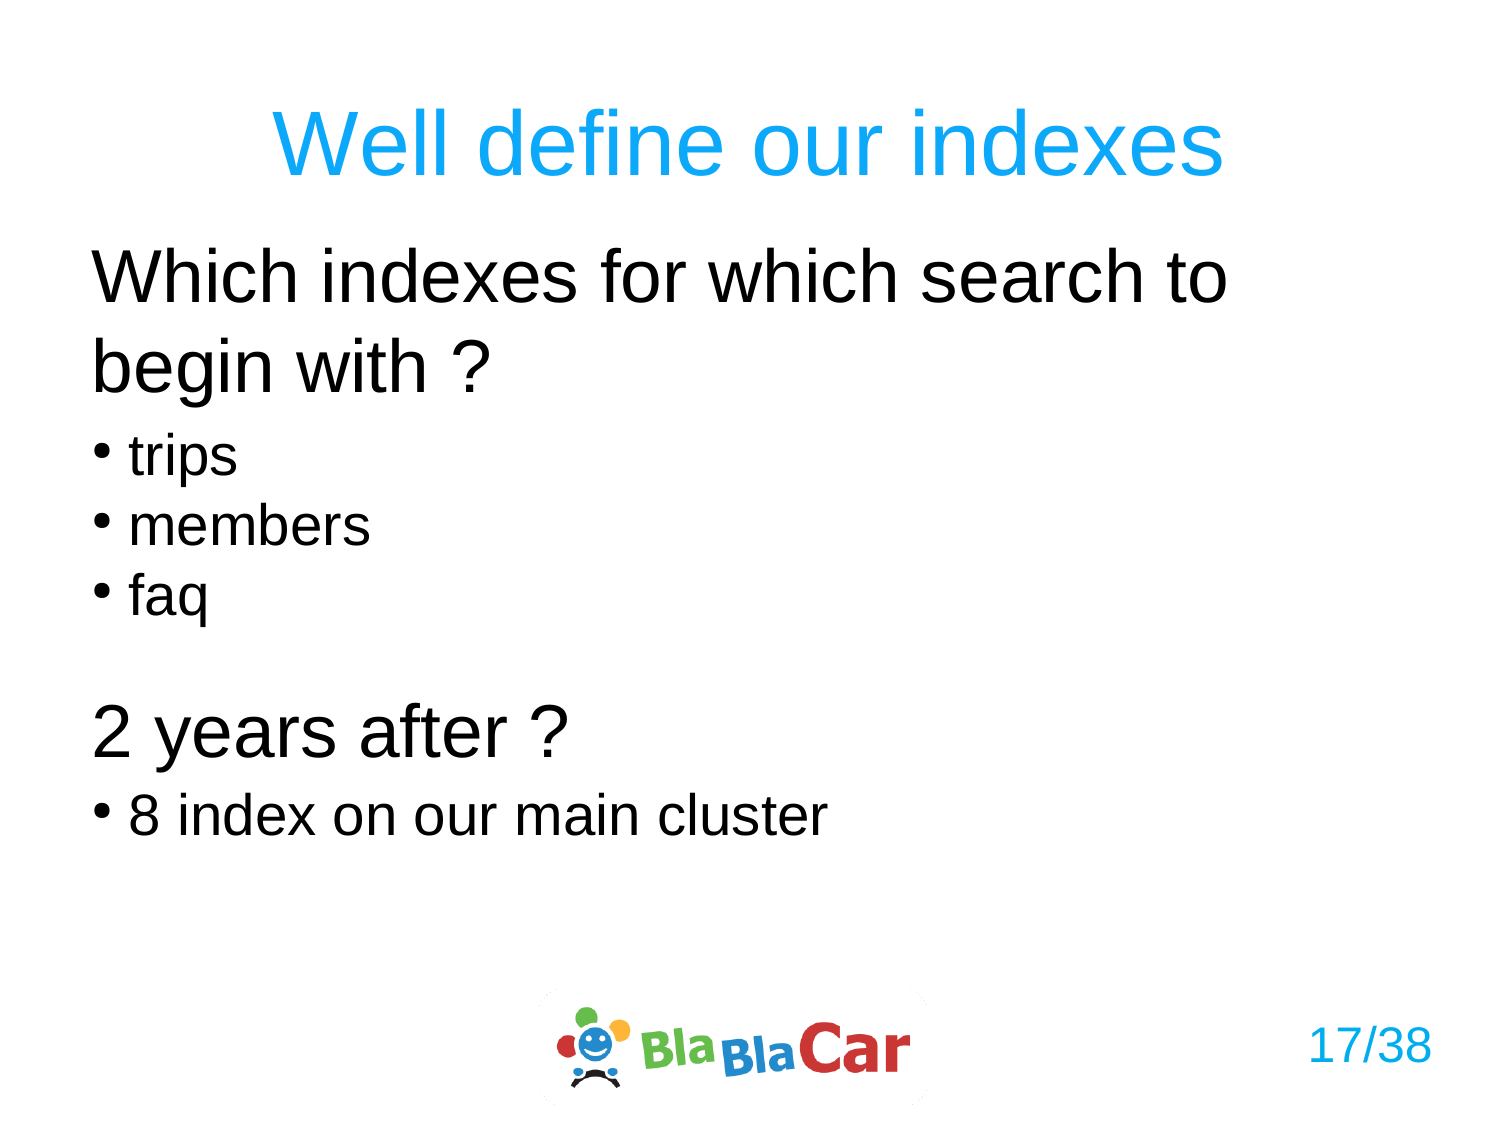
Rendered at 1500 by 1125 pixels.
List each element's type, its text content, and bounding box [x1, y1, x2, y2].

text_box Which indexes for which search to begin with ? [76, 219, 1424, 409]
text_box 8 index on our main cluster [76, 769, 1424, 856]
title Well define our indexes [75, 45, 1426, 233]
text_box trips members faq [76, 409, 1424, 636]
text_box 2 years after ? [76, 674, 1424, 769]
